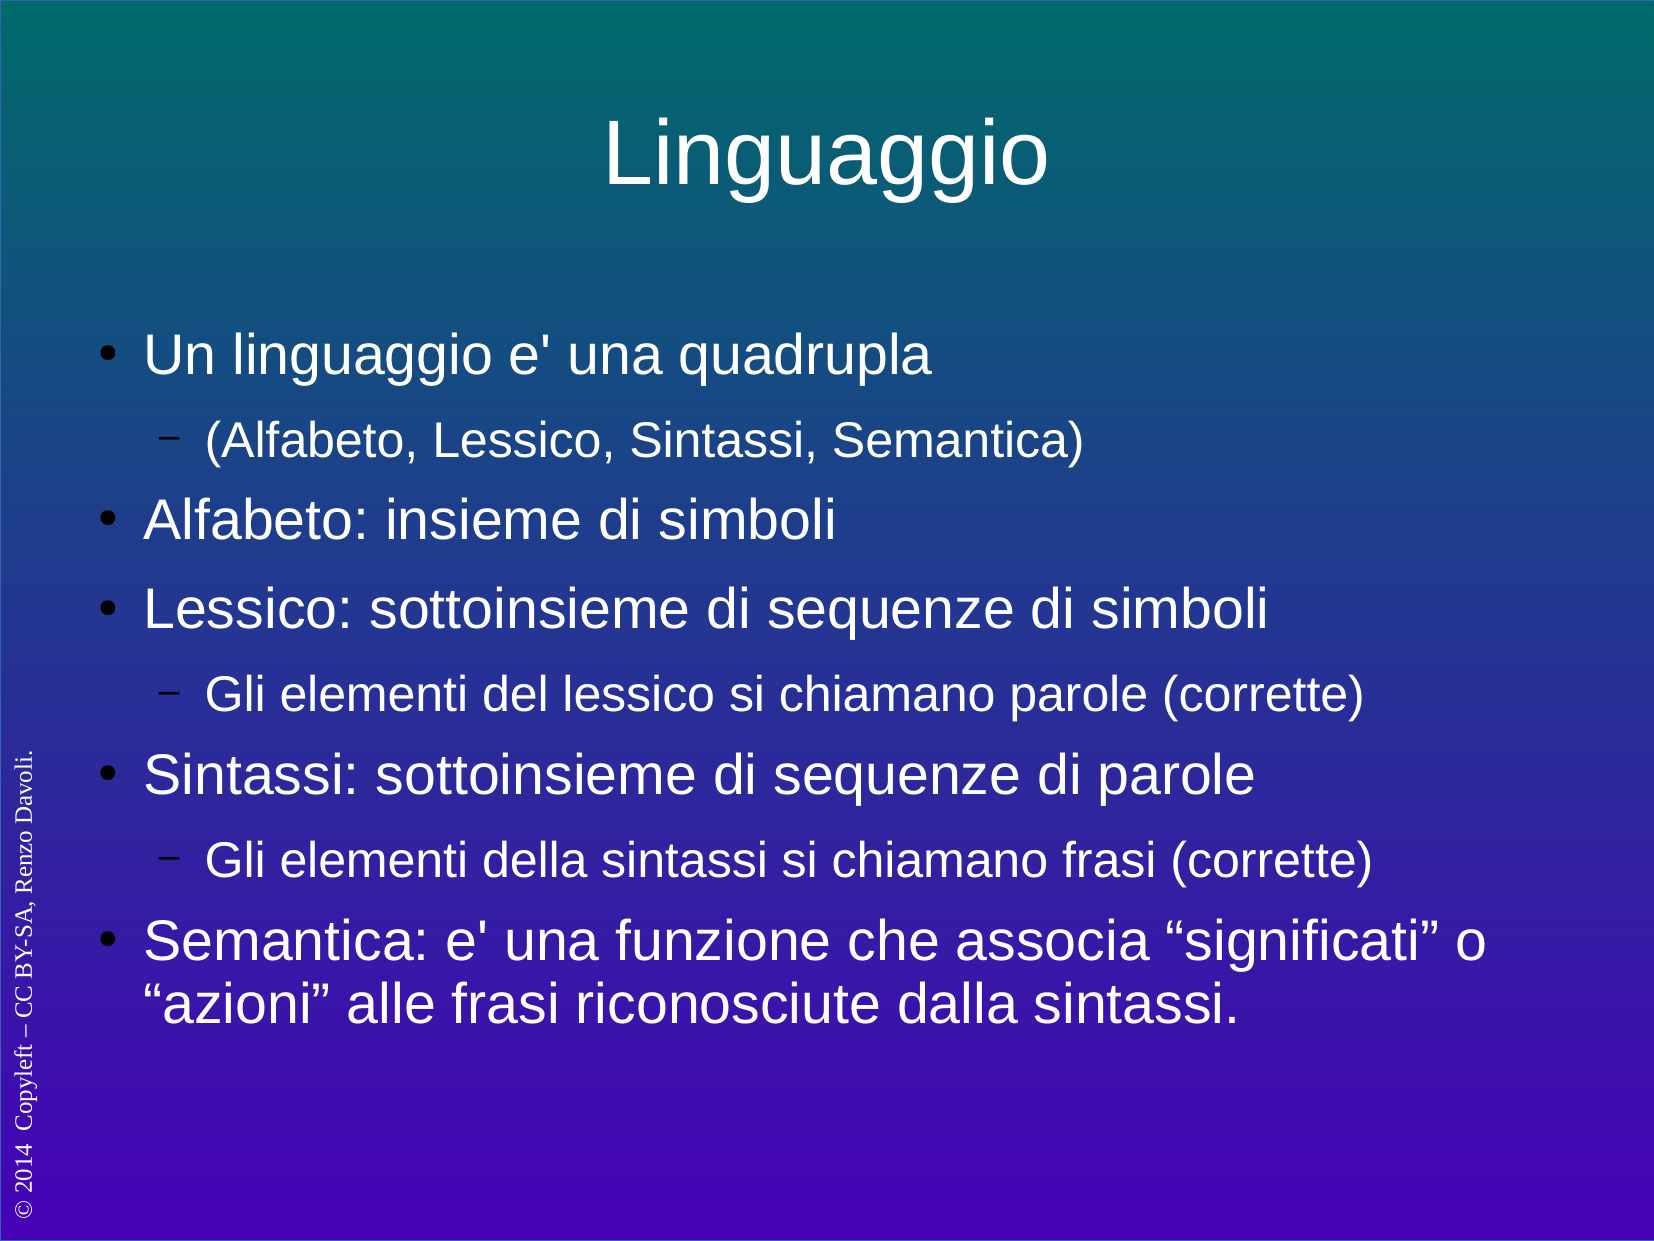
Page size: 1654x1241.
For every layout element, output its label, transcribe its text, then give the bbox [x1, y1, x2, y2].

list Un linguaggio e' una quadrupla (Alfabeto, Lessico, Sintassi, Semantica) Alfabeto: insieme di simboli Lessico: sottoinsieme di sequenze di simboli Gli elementi del lessico si chiamano parole (corrette) Sintassi: sottoinsieme di sequenze di parole Gli elementi della sintassi si chiamano frasi (corrette) Semantica: e' una funzione che associa “significati” o “azioni” alle frasi riconosciute dalla sintassi. [82, 322, 1591, 1042]
title Linguaggio [82, 49, 1571, 257]
